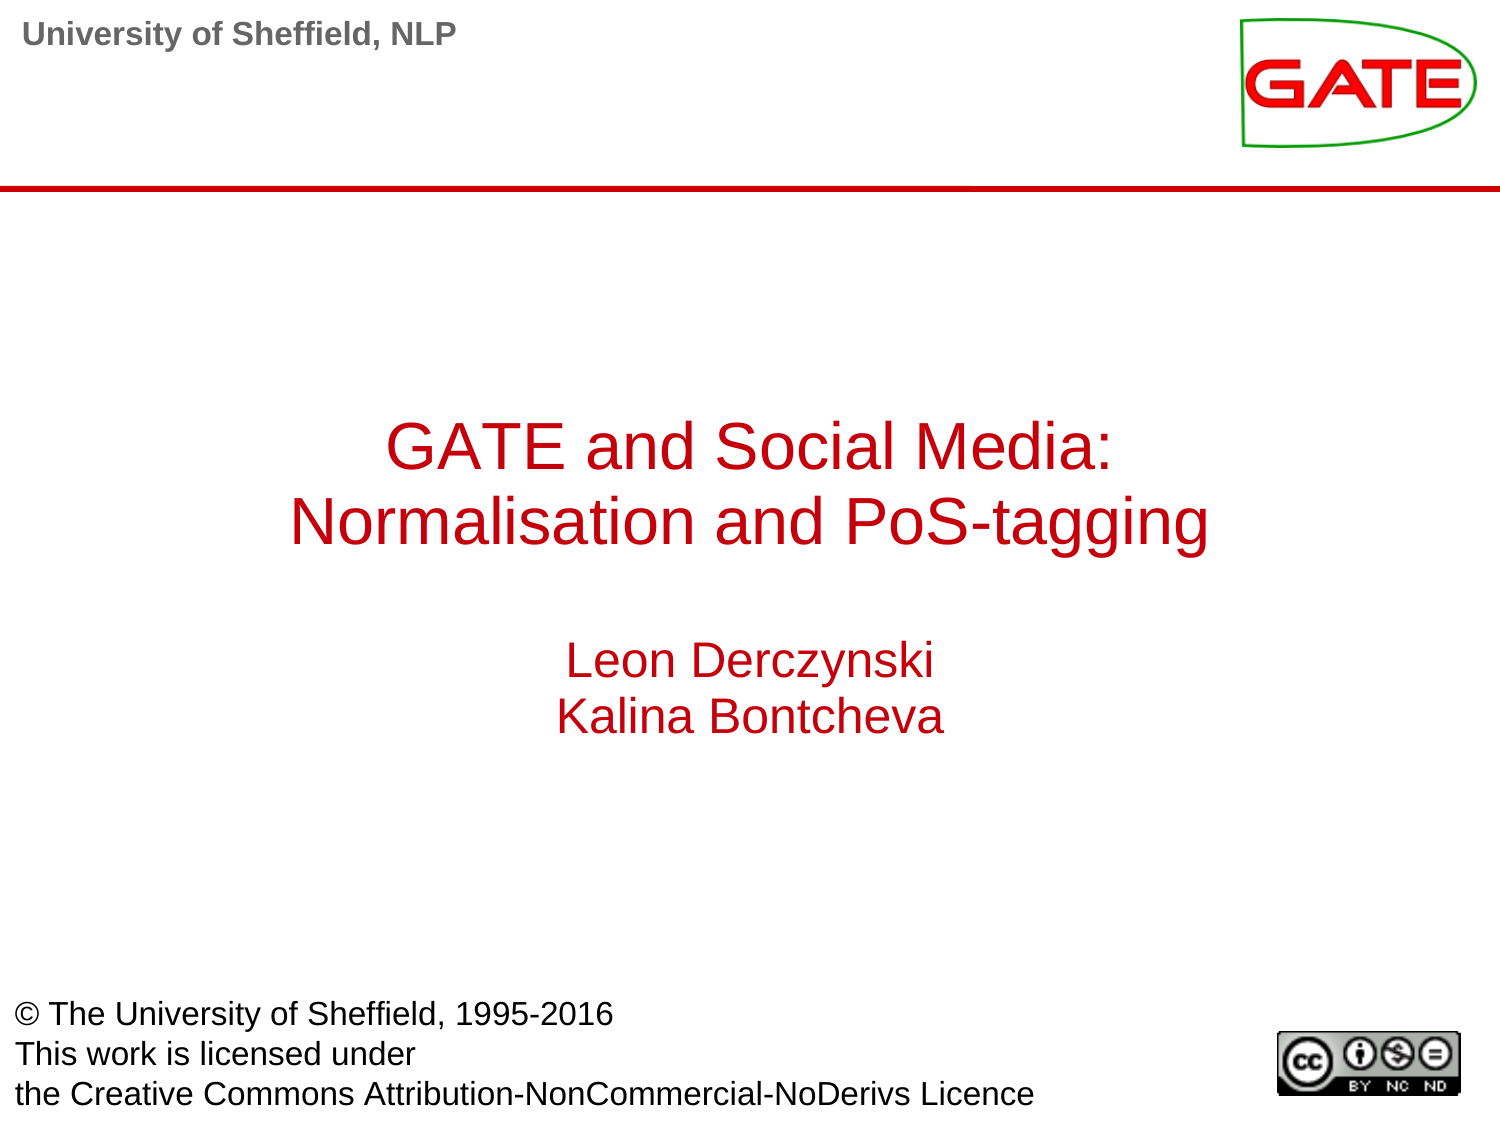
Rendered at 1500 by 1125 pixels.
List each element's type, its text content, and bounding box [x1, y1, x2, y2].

picture [1277, 1031, 1461, 1096]
picture [1240, 18, 1477, 148]
text_box © The University of Sheffield, 1995-2016 This work is licensed under the Creative Commons Attribution-NonCommercial-NoDerivs Licence [0, 944, 1500, 1122]
text_box GATE and Social Media: Normalisation and PoS-tagging Leon Derczynski Kalina Bontcheva [0, 397, 1500, 809]
